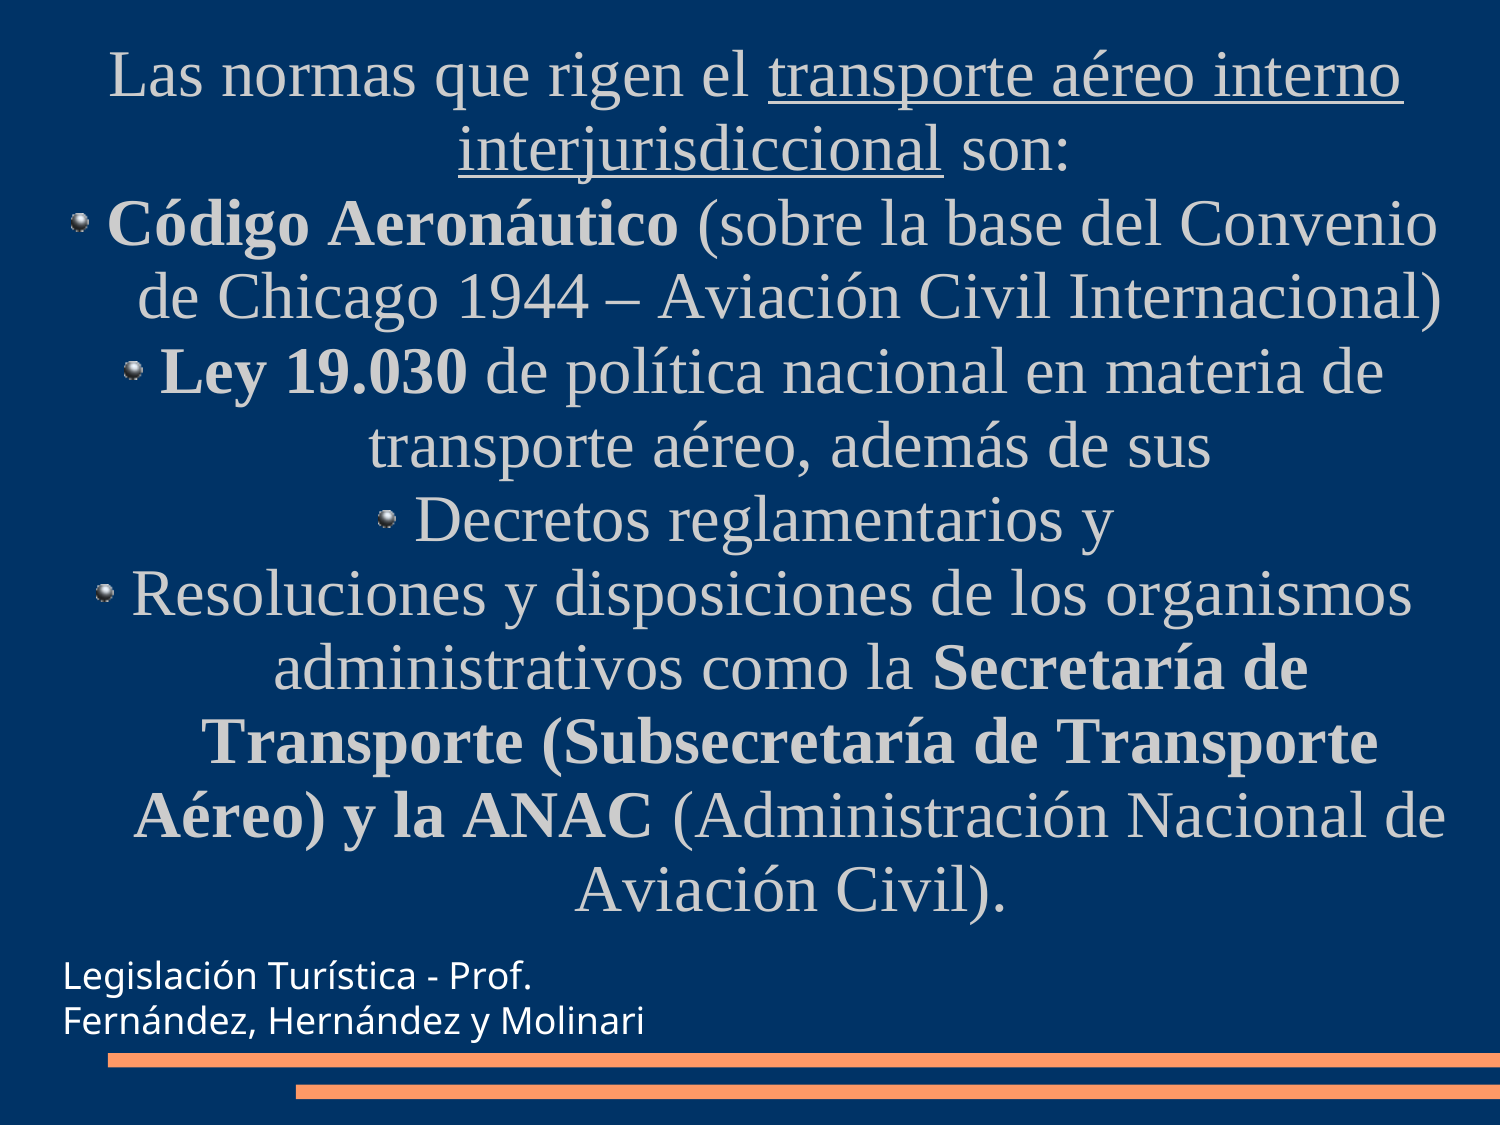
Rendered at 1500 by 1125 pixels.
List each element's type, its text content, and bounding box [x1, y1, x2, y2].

subtitle Las normas que rigen el transporte aéreo interno interjurisdiccional son: Código Aeronáutico (sobre la base del Convenio de Chicago 1944 – Aviación Civil Internacional) Ley 19.030 de política nacional en materia de transporte aéreo, además de sus Decretos reglamentarios y Resoluciones y disposiciones de los organismos administrativos como la Secretaría de Transporte (Subsecretaría de Transporte Aéreo) y la ANAC (Administración Nacional de Aviación Civil). [59, 0, 1453, 1001]
